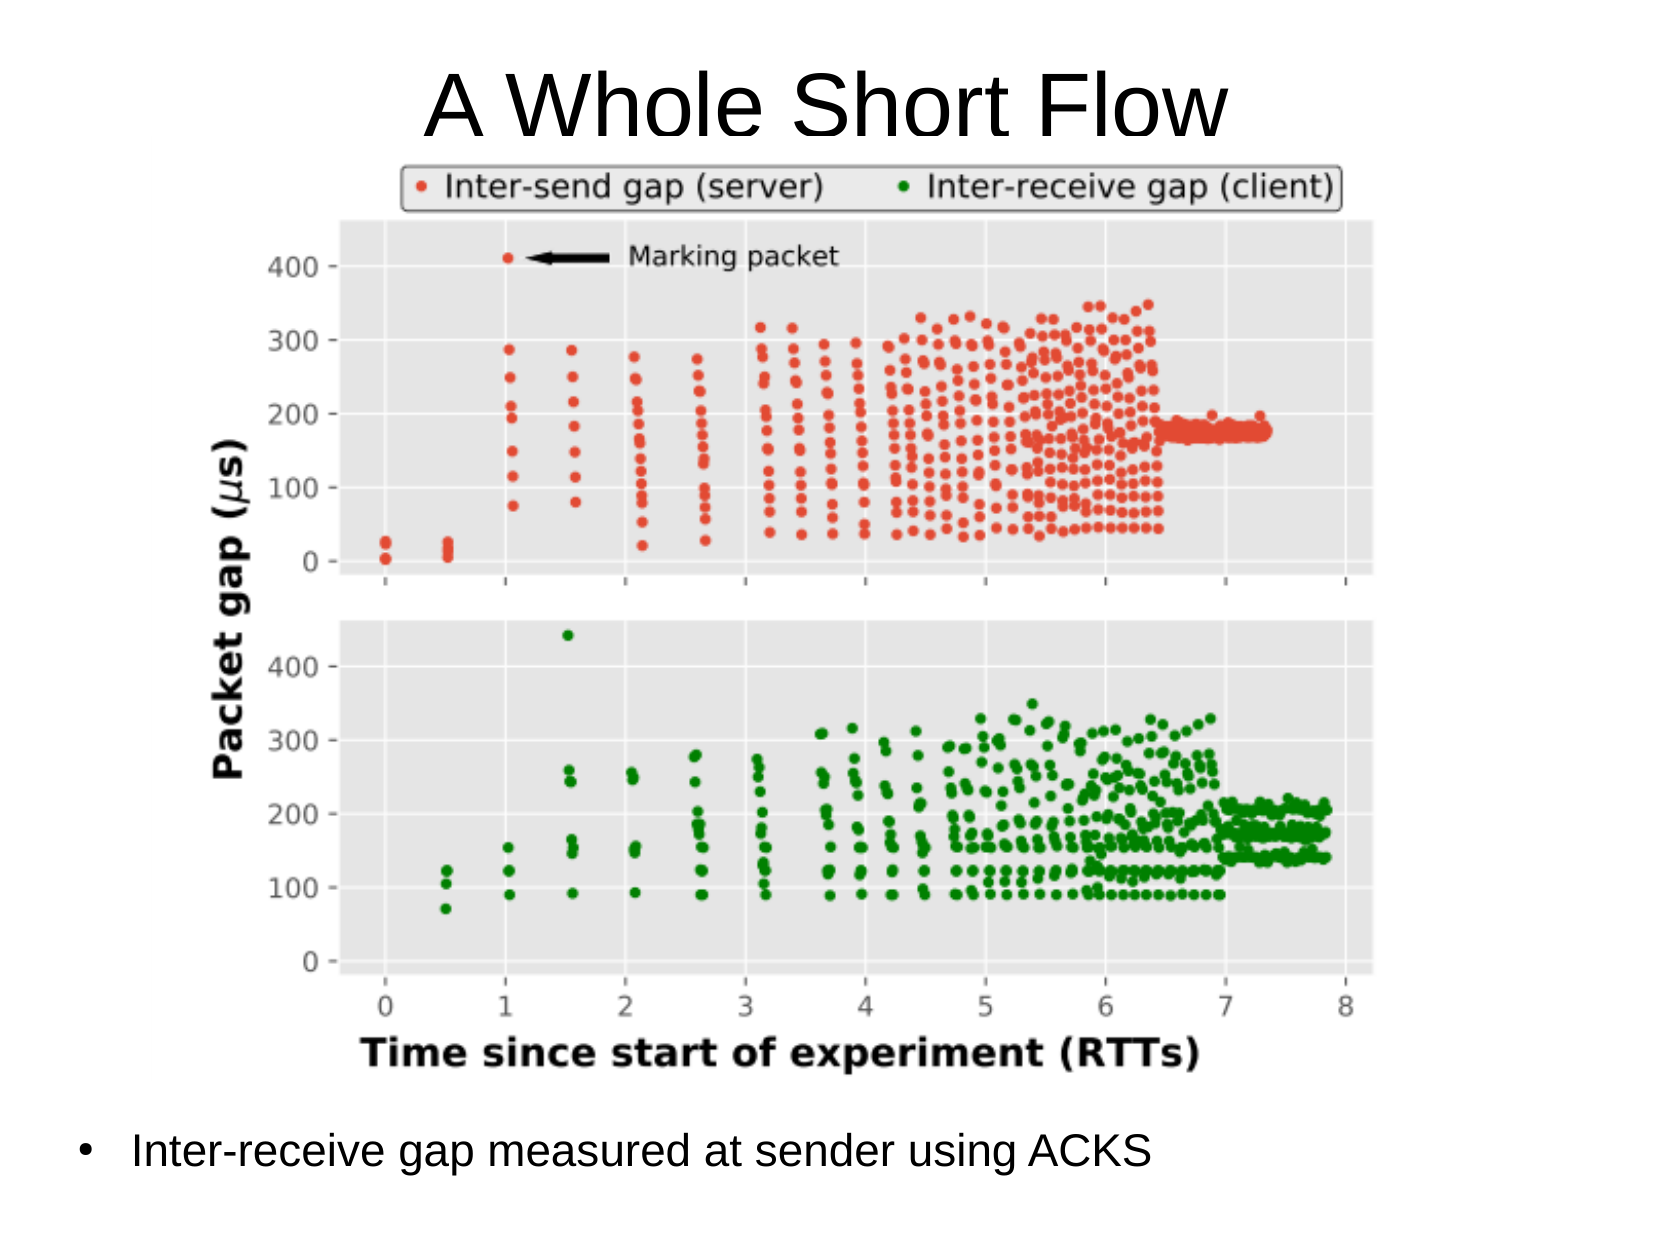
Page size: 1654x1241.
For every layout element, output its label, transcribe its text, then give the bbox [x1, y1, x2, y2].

picture [150, 136, 1411, 1081]
list Inter-receive gap measured at sender using ACKS [60, 1125, 1186, 1201]
title A Whole Short Flow [82, 2, 1571, 210]
